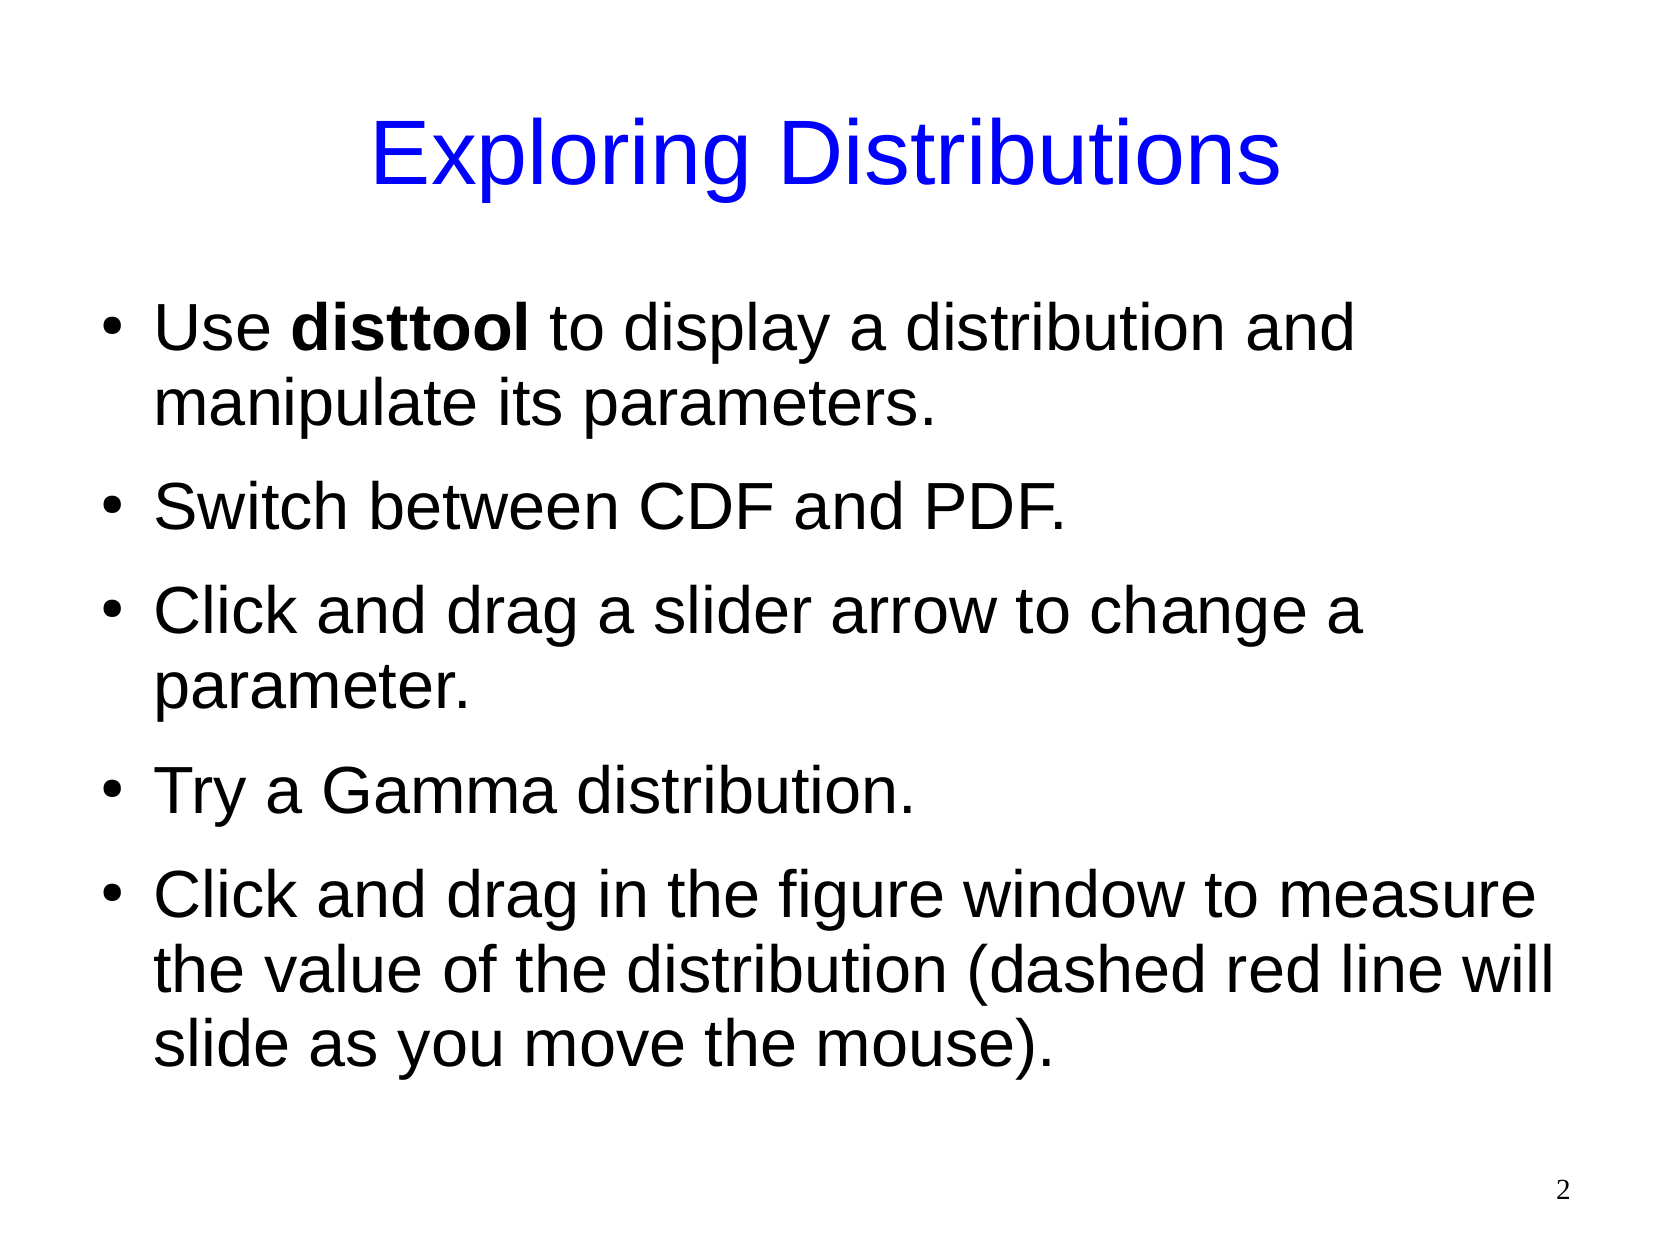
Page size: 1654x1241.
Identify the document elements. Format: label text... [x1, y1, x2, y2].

list Use disttool to display a distribution and manipulate its parameters. Switch between CDF and PDF. Click and drag a slider arrow to change a parameter. Try a Gamma distribution. Click and drag in the figure window to measure the value of the distribution (dashed red line will slide as you move the mouse). [82, 290, 1571, 1094]
title Exploring Distributions [82, 49, 1571, 257]
